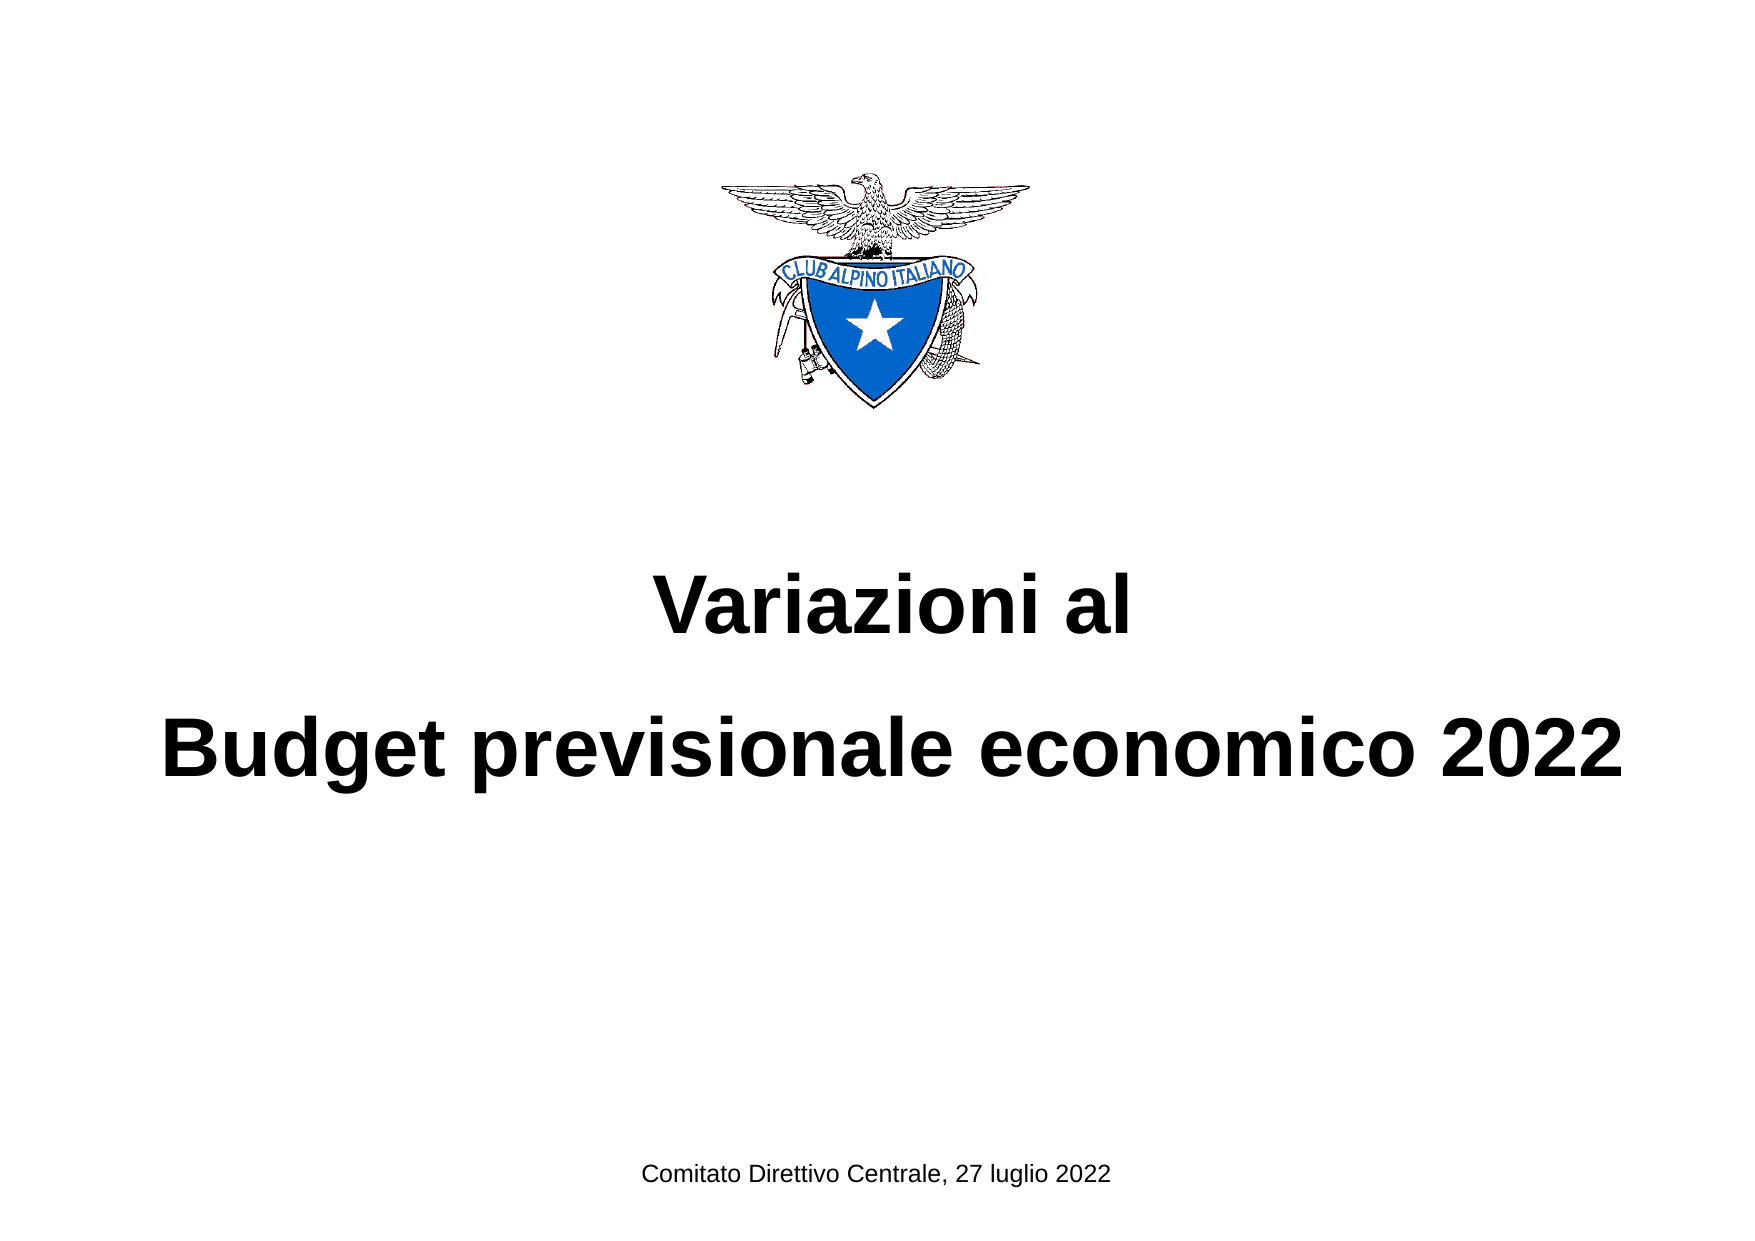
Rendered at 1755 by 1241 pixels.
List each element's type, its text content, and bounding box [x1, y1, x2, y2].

picture [708, 159, 1046, 436]
text_box Comitato Direttivo Centrale, 27 luglio 2022 [469, 1151, 1285, 1198]
text_box Variazioni al Budget previsionale economico 2022 [132, 549, 1655, 819]
